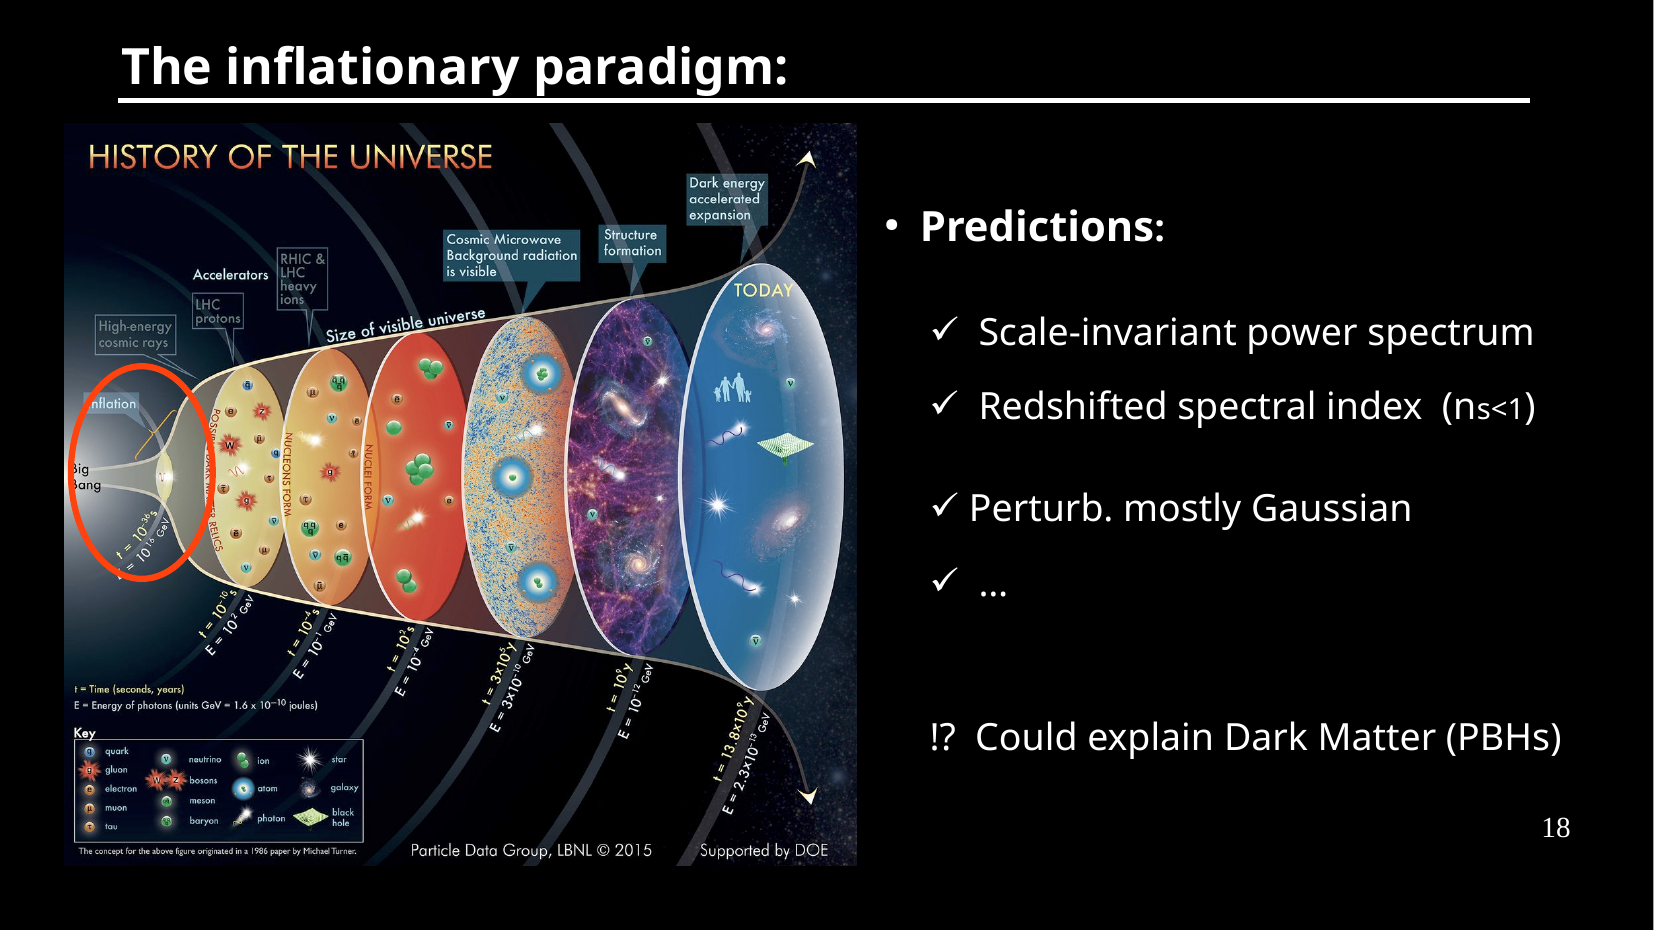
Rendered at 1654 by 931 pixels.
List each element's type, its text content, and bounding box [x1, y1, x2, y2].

text_box Predictions:  Scale-invariant power spectrum  Redshifted spectral index (ns<1)  Perturb. mostly Gaussian  … !? Could explain Dark Matter (PBHs) [869, 189, 1654, 931]
picture [64, 123, 857, 866]
text_box The inflationary paradigm: [0, 23, 1654, 107]
text_box [70, 366, 213, 579]
